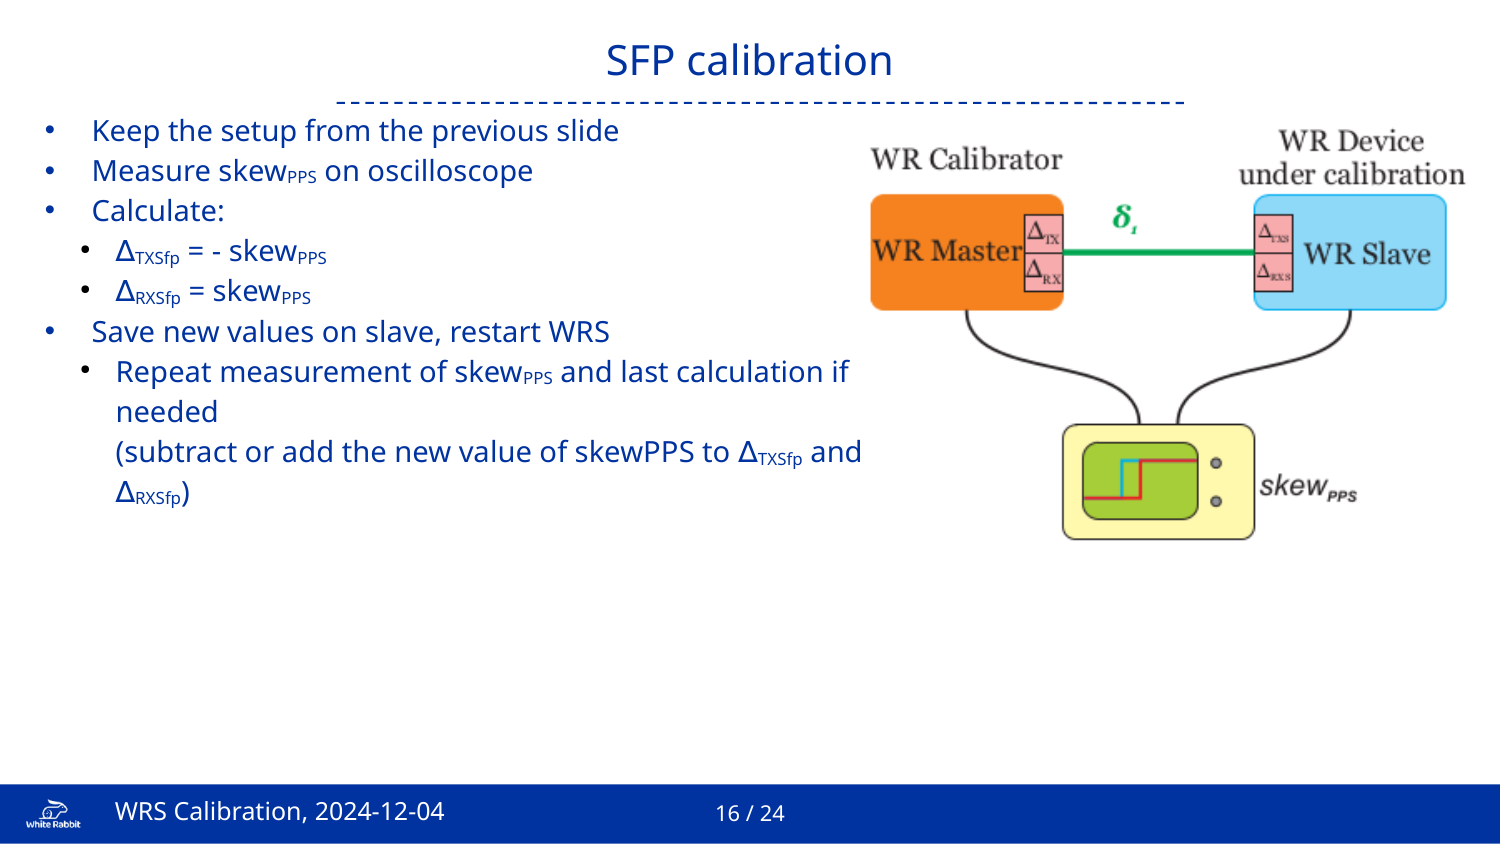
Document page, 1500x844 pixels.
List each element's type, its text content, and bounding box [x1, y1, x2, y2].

text_box Keep the setup from the previous slide Measure skewPPS on oscilloscope Calculate: ∆TXSfp = - skewPPS ∆RXSfp = skewPPS Save new values on slave, restart WRS Repeat measurement of skewPPS and last calculation if needed (subtract or add the new value of skewPPS to ∆TXSfp and ∆RXSfp) [30, 99, 886, 557]
slide_number <number> / 24 [0, 791, 1500, 837]
picture [886, 118, 1477, 557]
title SFP calibration [0, 0, 1500, 117]
